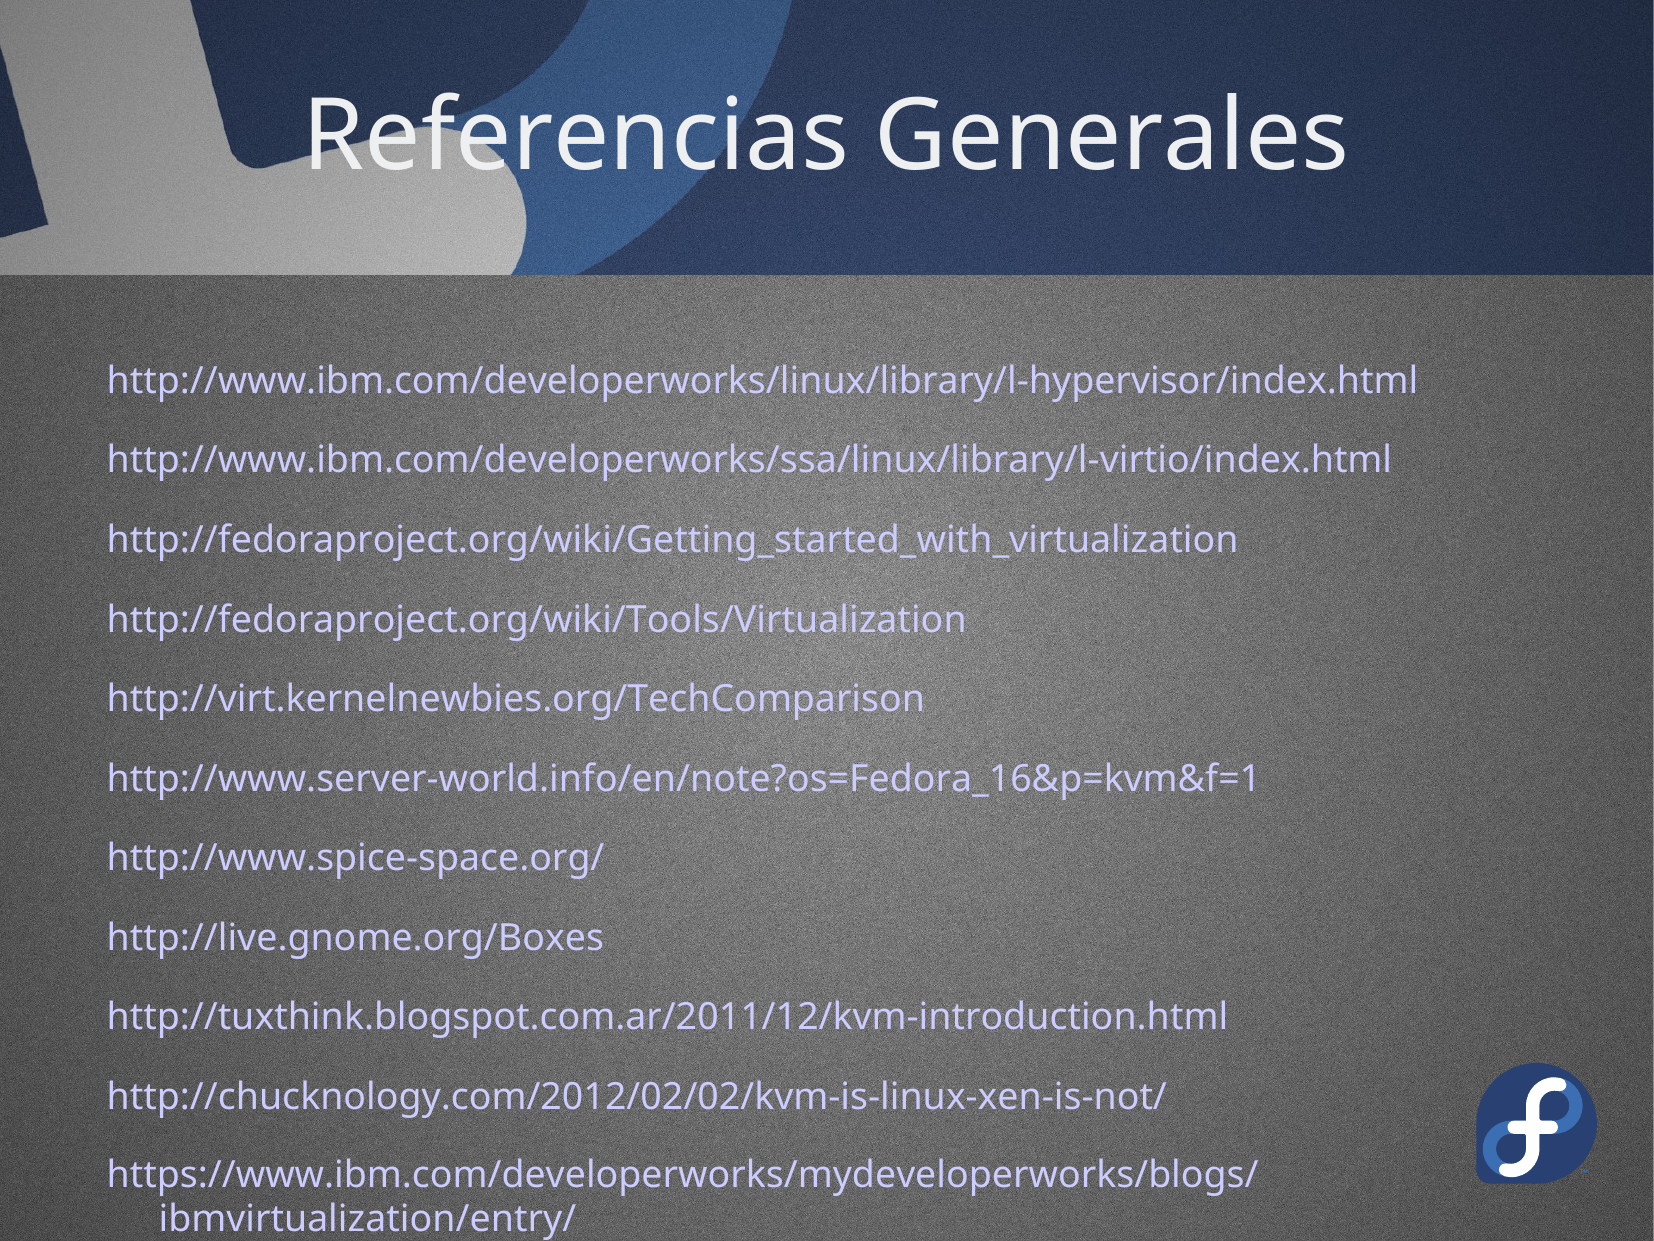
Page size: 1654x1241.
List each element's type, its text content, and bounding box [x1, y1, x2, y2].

picture [0, 0, 1654, 1241]
text_box Referencias Generales [88, 29, 1565, 237]
text_box http://www.ibm.com/developerworks/linux/library/l-hypervisor/index.html http://www.ibm.com/developerworks/ssa/linux/library/l-virtio/index.html http://fedoraproject.org/wiki/Getting_started_with_virtualization http://fedoraproject.org/wiki/Tools/Virtualization http://virt.kernelnewbies.org/TechComparison http://www.server-world.info/en/note?os=Fedora_16&p=kvm&f=1 http://www.spice-space.org/ http://live.gnome.org/Boxes http://tuxthink.blogspot.com.ar/2011/12/kvm-introduction.html http://chucknology.com/2012/02/02/kvm-is-linux-xen-is-not/ https://www.ibm.com/developerworks/mydeveloperworks/blogs/ibmvirtualization/entry/kvm_architecture_the_key_components_of_open_virtualization_with_kvm2?lang=en [88, 354, 1565, 1064]
